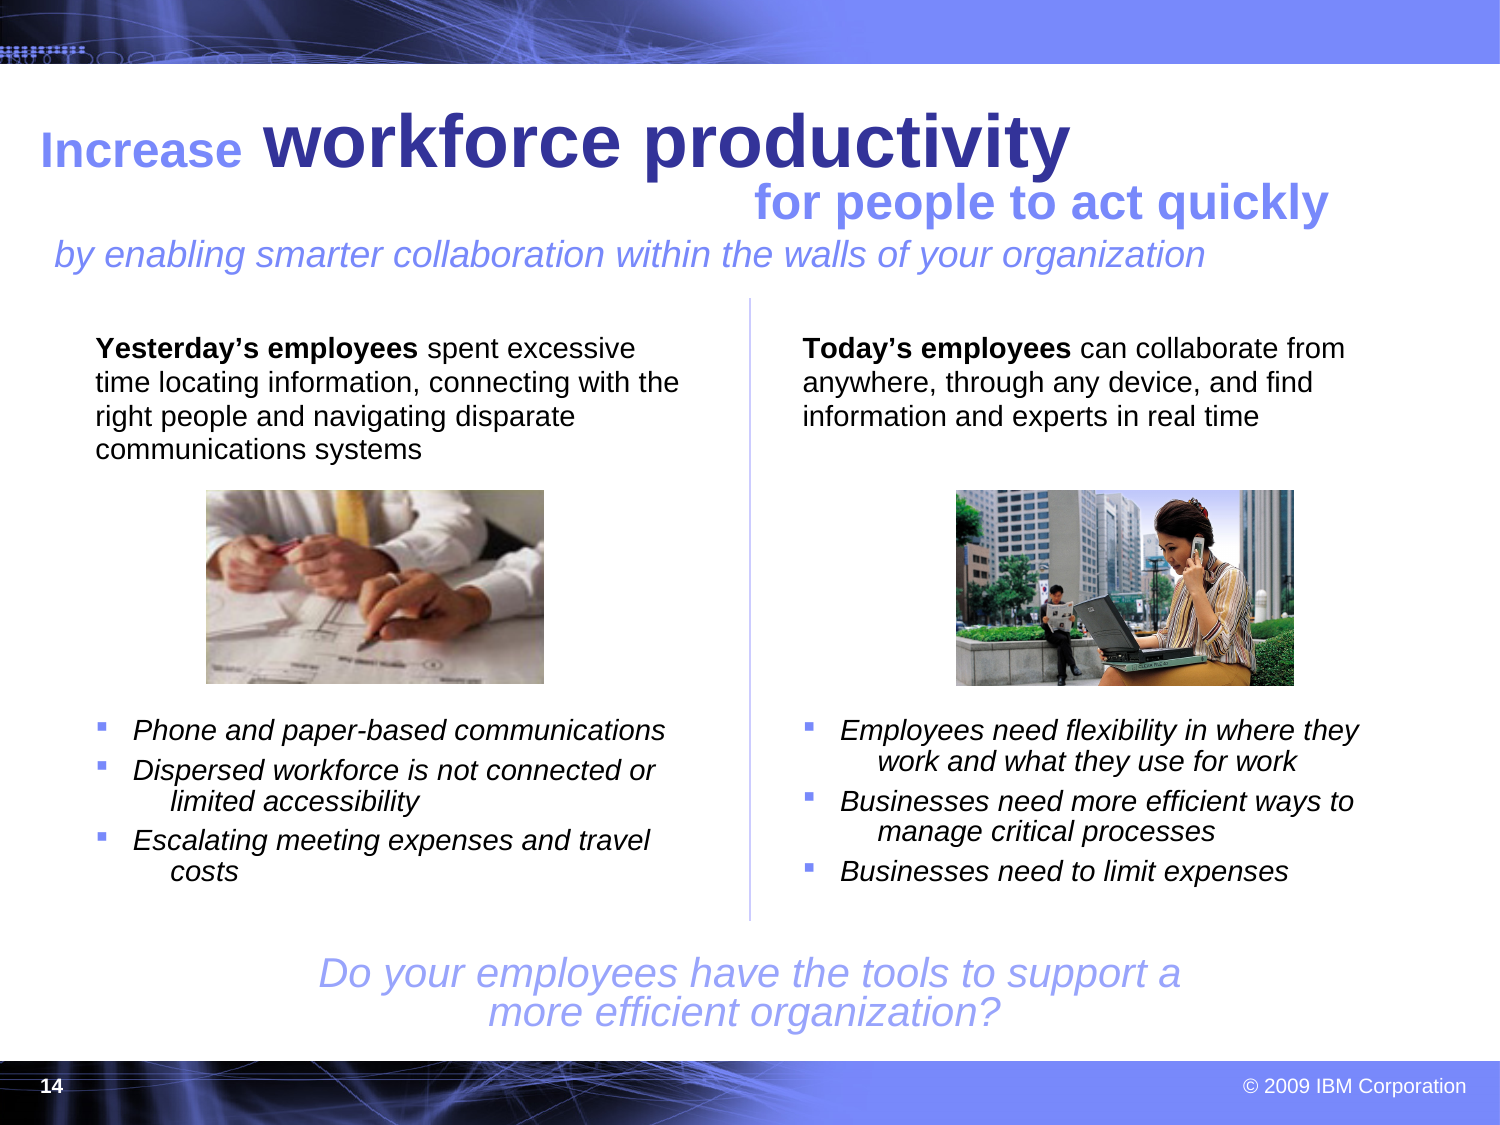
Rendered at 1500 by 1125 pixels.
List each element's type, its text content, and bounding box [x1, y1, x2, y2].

picture [206, 490, 544, 684]
picture [0, 0, 1500, 64]
text_box Do your employees have the tools to support a more efficient organization? [89, 947, 1412, 1053]
picture [0, 1061, 1500, 1125]
picture [956, 490, 1294, 686]
text_box Yesterday’s employees spent excessive time locating information, connecting with the right people and navigating disparate communications systems [80, 323, 731, 474]
list Employees need flexibility in where they work and what they use for work Businesses need more efficient ways to manage critical processes Businesses need to limit expenses [787, 708, 1434, 992]
title Increase workforce productivity for people to act quickly by enabling smarter collaboration within the walls of your organization [25, 103, 1436, 330]
text_box Today’s employees can collaborate from anywhere, through any device, and find information and experts in real time [787, 323, 1436, 441]
list Phone and paper-based communications Dispersed workforce is not connected or limited accessibility Escalating meeting expenses and travel costs [80, 708, 736, 992]
